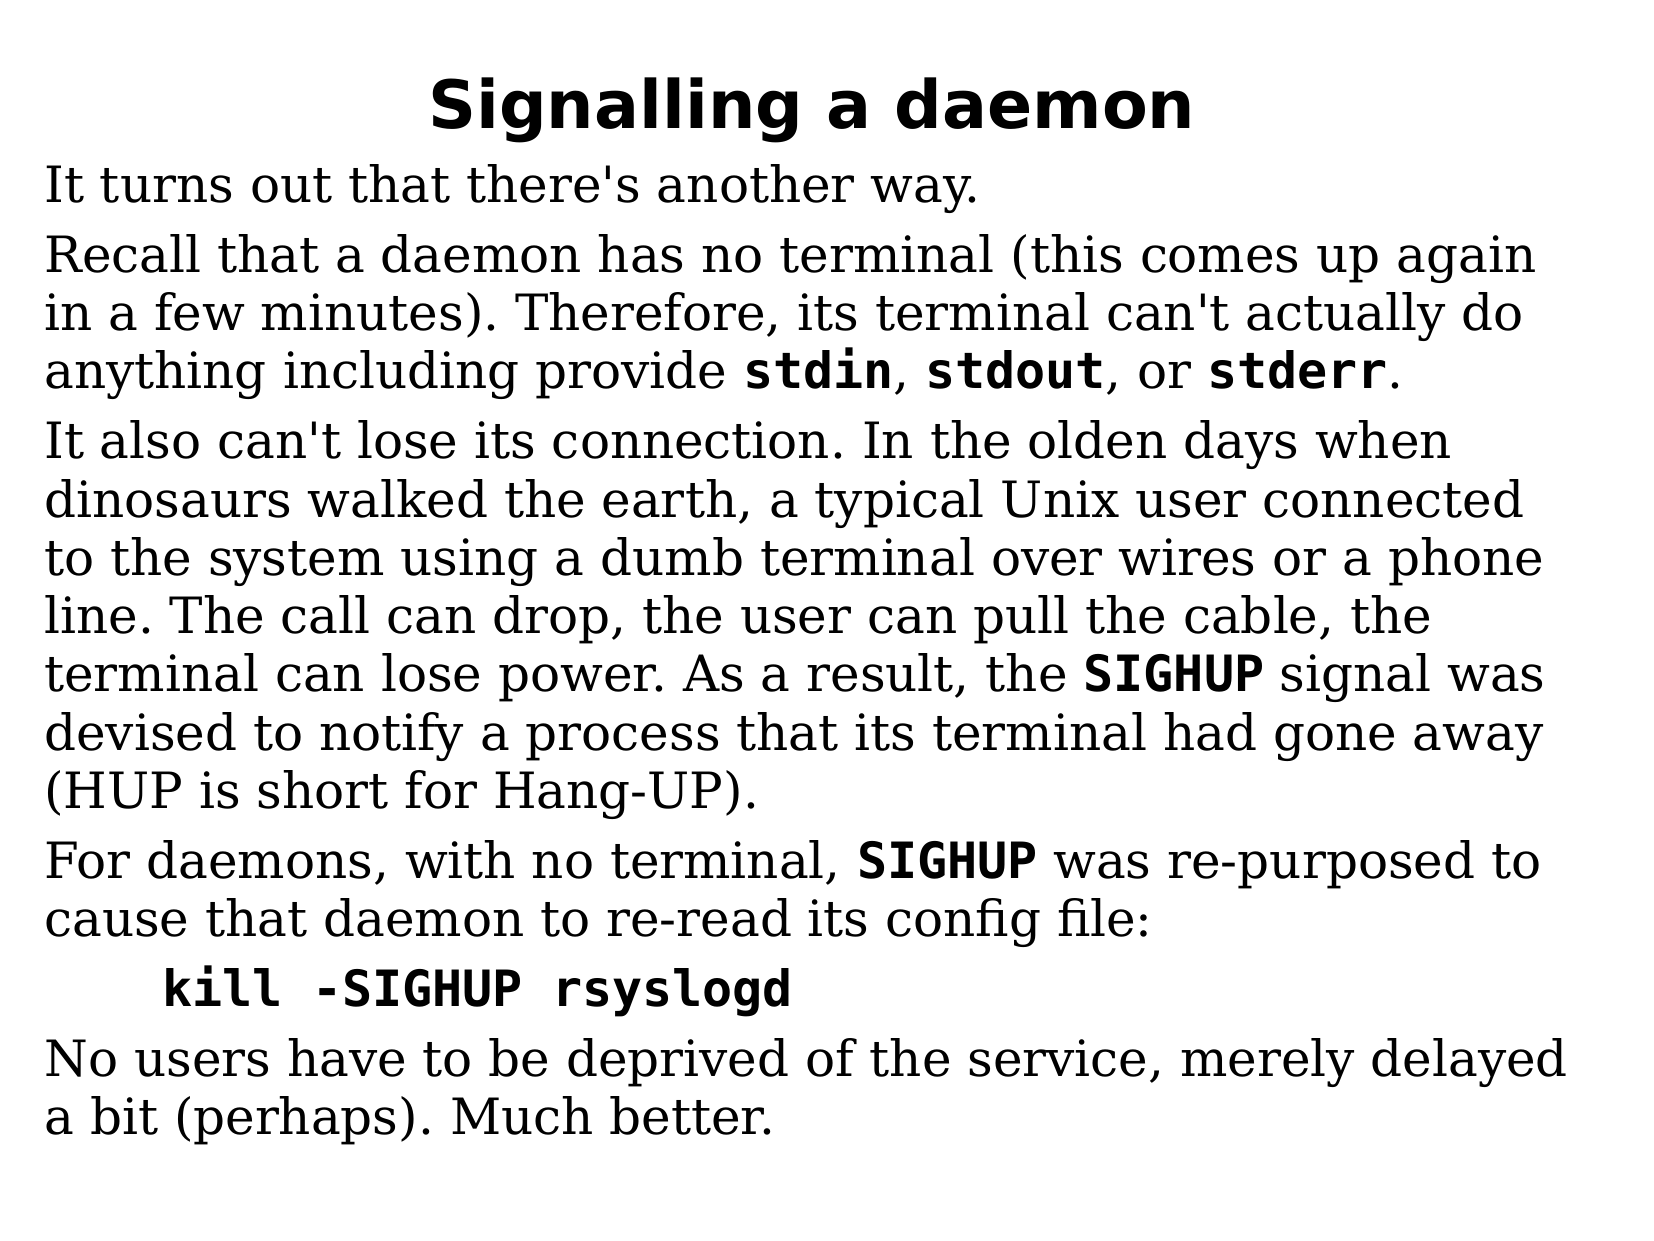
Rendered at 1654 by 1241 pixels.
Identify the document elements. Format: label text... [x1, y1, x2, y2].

text_box Signalling a daemon It turns out that there's another way. Recall that a daemon has no terminal (this comes up again in a few minutes). Therefore, its terminal can't actually do anything including provide stdin, stdout, or stderr. It also can't lose its connection. In the olden days when dinosaurs walked the earth, a typical Unix user connected to the system using a dumb terminal over wires or a phone line. The call can drop, the user can pull the cable, the terminal can lose power. As a result, the SIGHUP signal was devised to notify a process that its terminal had gone away (HUP is short for Hang-UP). For daemons, with no terminal, SIGHUP was re-purposed to cause that daemon to re-read its config file: kill -SIGHUP rsyslogd No users have to be deprived of the service, merely delayed a bit (perhaps). Much better. [29, 59, 1595, 1155]
